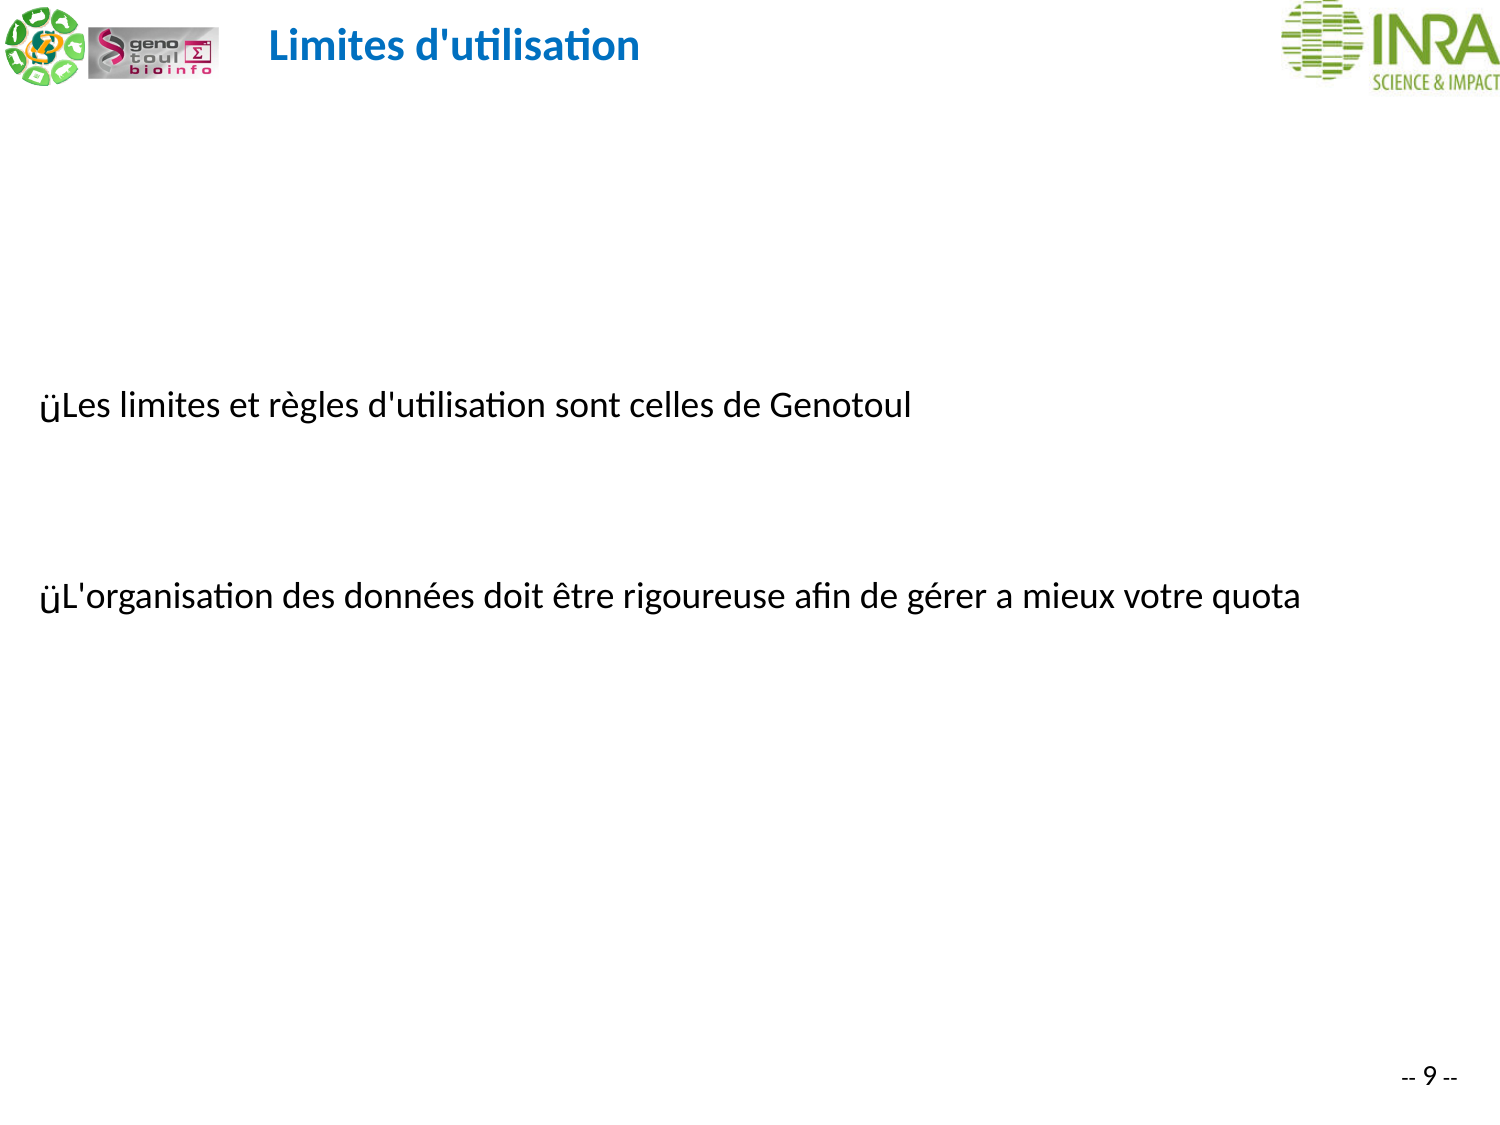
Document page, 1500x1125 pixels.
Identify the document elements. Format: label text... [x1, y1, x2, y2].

text_box Limites d'utilisation [253, 19, 1270, 91]
picture [5, 7, 85, 86]
text_box Les limites et règles d'utilisation sont celles de Genotoul L'organisation des données doit être rigoureuse afin de gérer a mieux votre quota [24, 331, 1500, 625]
picture [1281, 0, 1500, 110]
picture [88, 27, 219, 79]
